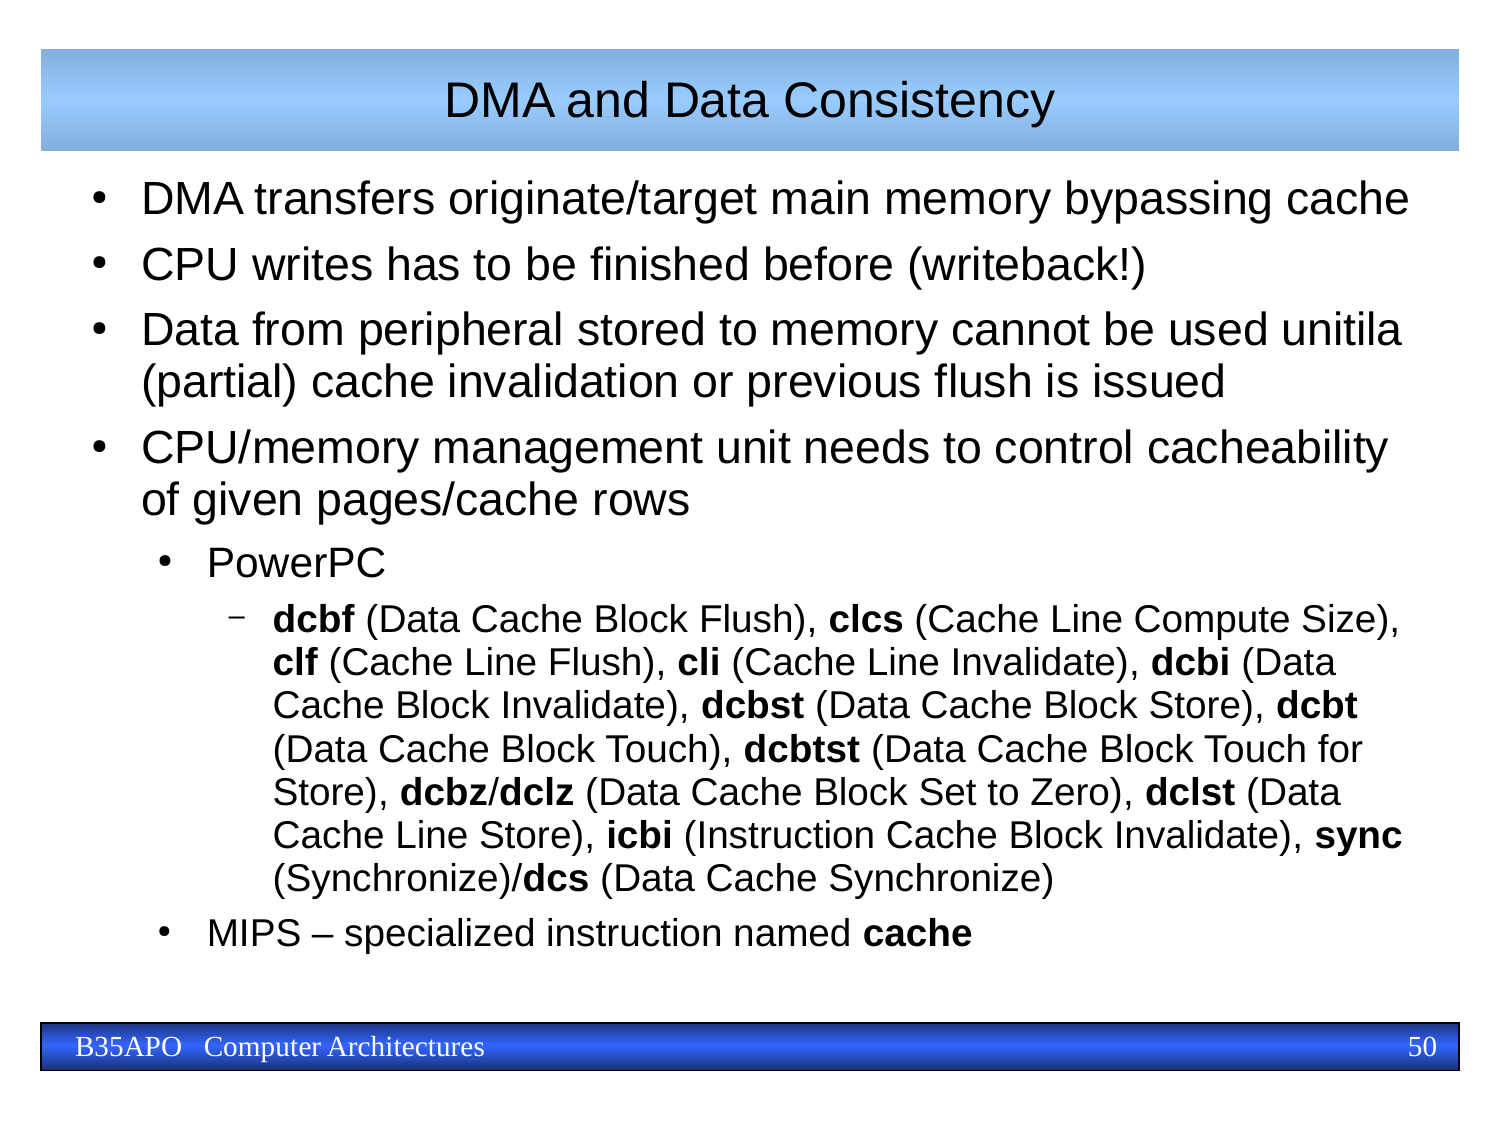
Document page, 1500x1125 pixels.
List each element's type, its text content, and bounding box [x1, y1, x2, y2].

list DMA transfers originate/target main memory bypassing cache CPU writes has to be finished before (writeback!) Data from peripheral stored to memory cannot be used unitila (partial) cache invalidation or previous flush is issued CPU/memory management unit needs to control cacheability of given pages/cache rows PowerPC dcbf (Data Cache Block Flush), clcs (Cache Line Compute Size), clf (Cache Line Flush), cli (Cache Line Invalidate), dcbi (Data Cache Block Invalidate), dcbst (Data Cache Block Store), dcbt (Data Cache Block Touch), dcbtst (Data Cache Block Touch for Store), dcbz/dclz (Data Cache Block Set to Zero), dclst (Data Cache Line Store), icbi (Instruction Cache Block Invalidate), sync (Synchronize)/dcs (Data Cache Synchronize) MIPS – specialized instruction named cache [75, 172, 1426, 1013]
title DMA and Data Consistency [41, 49, 1459, 151]
